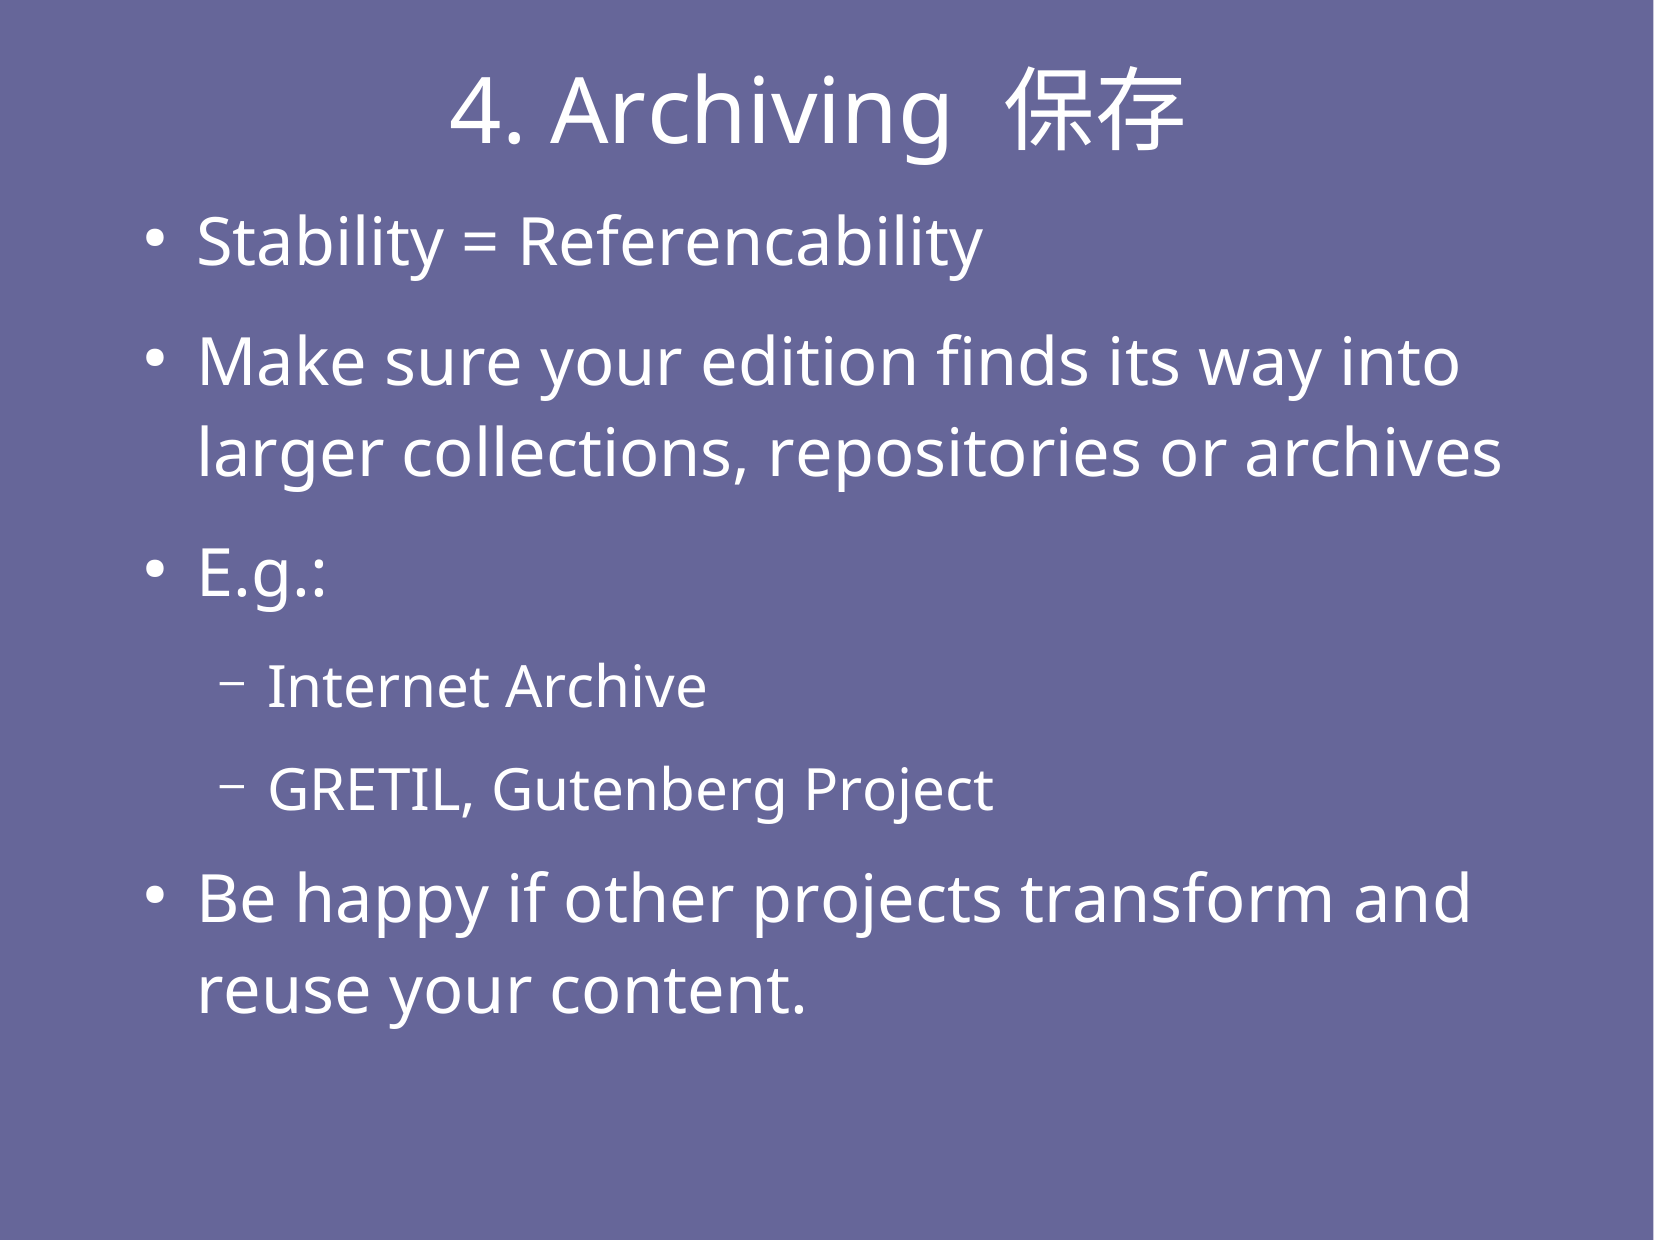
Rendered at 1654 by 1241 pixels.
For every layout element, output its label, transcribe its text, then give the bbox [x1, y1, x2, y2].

list Stability = Referencability Make sure your edition finds its way into larger collections, repositories or archives E.g.: Internet Archive GRETIL, Gutenberg Project Be happy if other projects transform and reuse your content. [125, 193, 1538, 1022]
title 4. Archiving 保存 [112, 0, 1525, 208]
